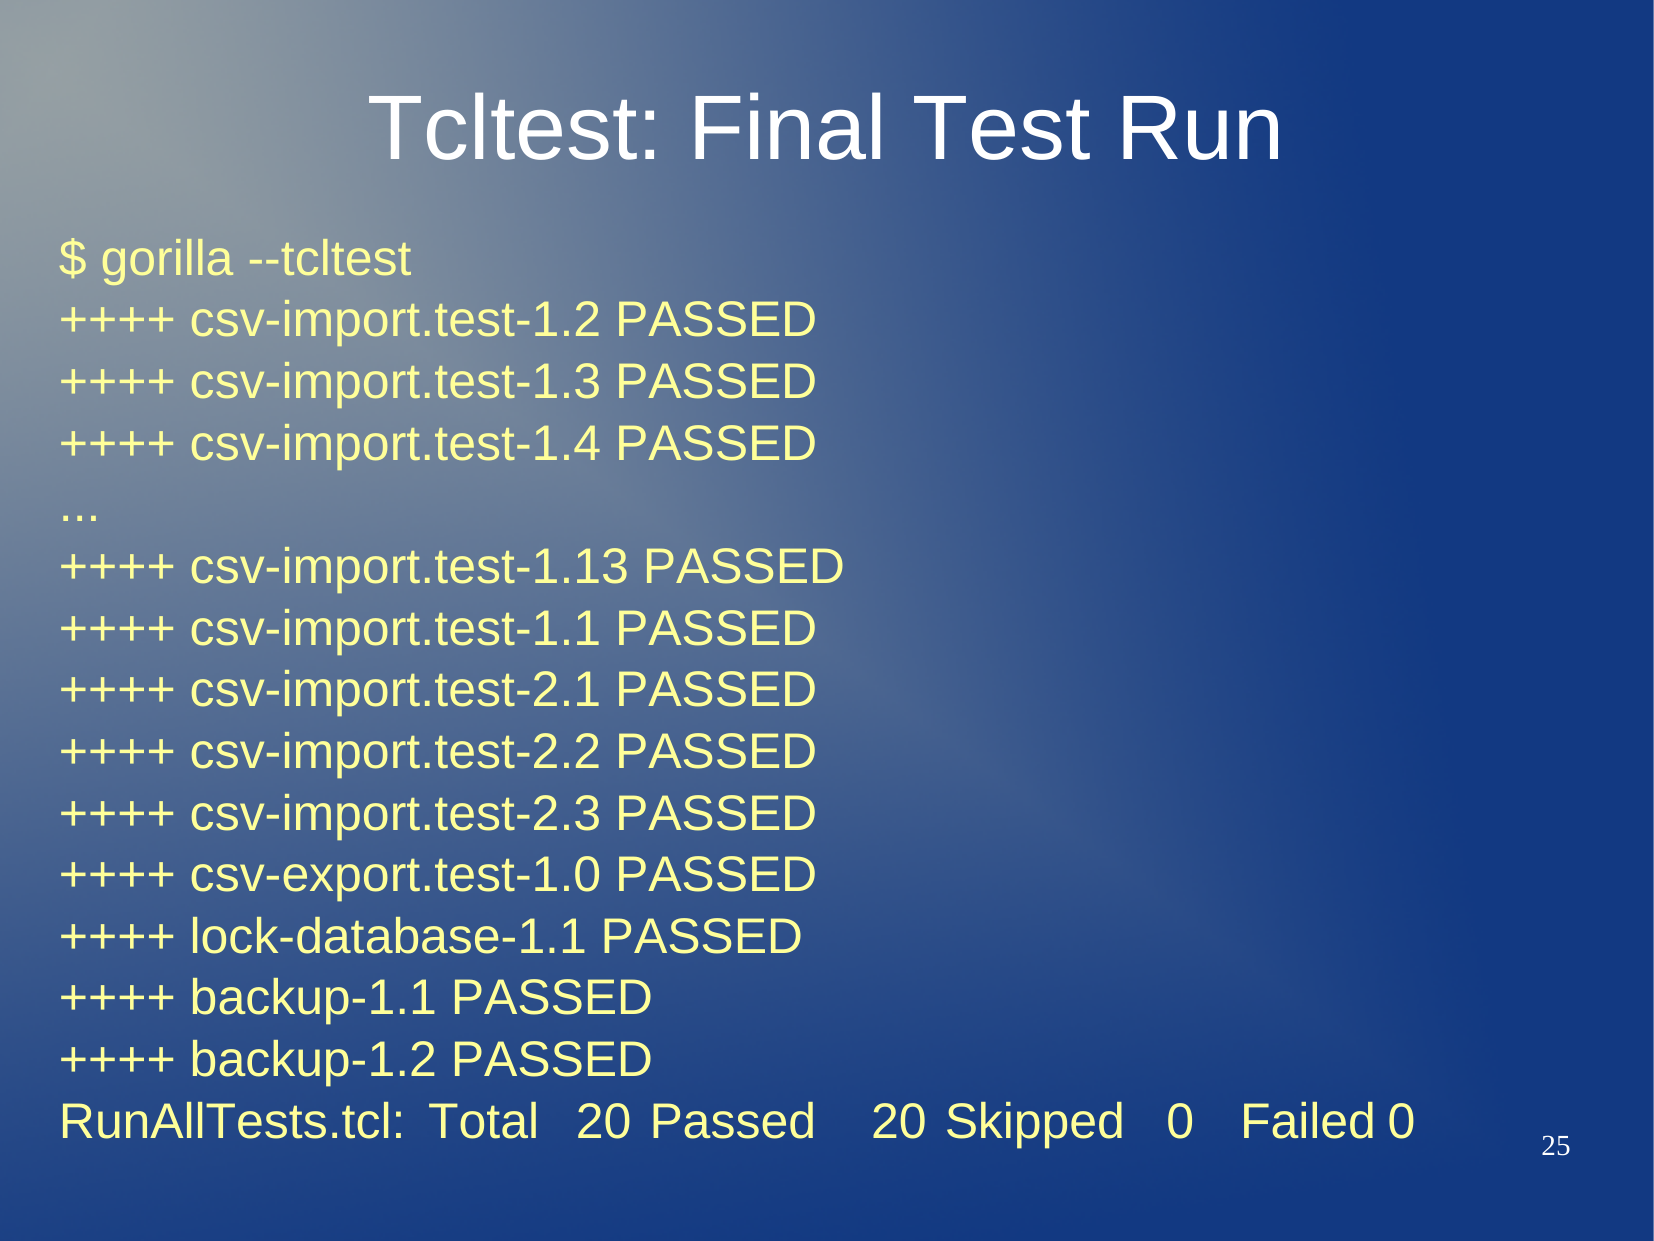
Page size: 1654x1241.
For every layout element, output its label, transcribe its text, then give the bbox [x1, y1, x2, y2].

title Tcltest: Final Test Run [82, 49, 1571, 207]
text_box $ gorilla --tcltest ++++ csv-import.test-1.2 PASSED ++++ csv-import.test-1.3 PASSED ++++ csv-import.test-1.4 PASSED ... ++++ csv-import.test-1.13 PASSED ++++ csv-import.test-1.1 PASSED ++++ csv-import.test-2.1 PASSED ++++ csv-import.test-2.2 PASSED ++++ csv-import.test-2.3 PASSED ++++ csv-export.test-1.0 PASSED ++++ lock-database-1.1 PASSED ++++ backup-1.1 PASSED ++++ backup-1.2 PASSED RunAllTests.tcl: Total 20 Passed 20 Skipped 0 Failed 0 [59, 230, 1506, 1149]
picture [0, 0, 1654, 1241]
